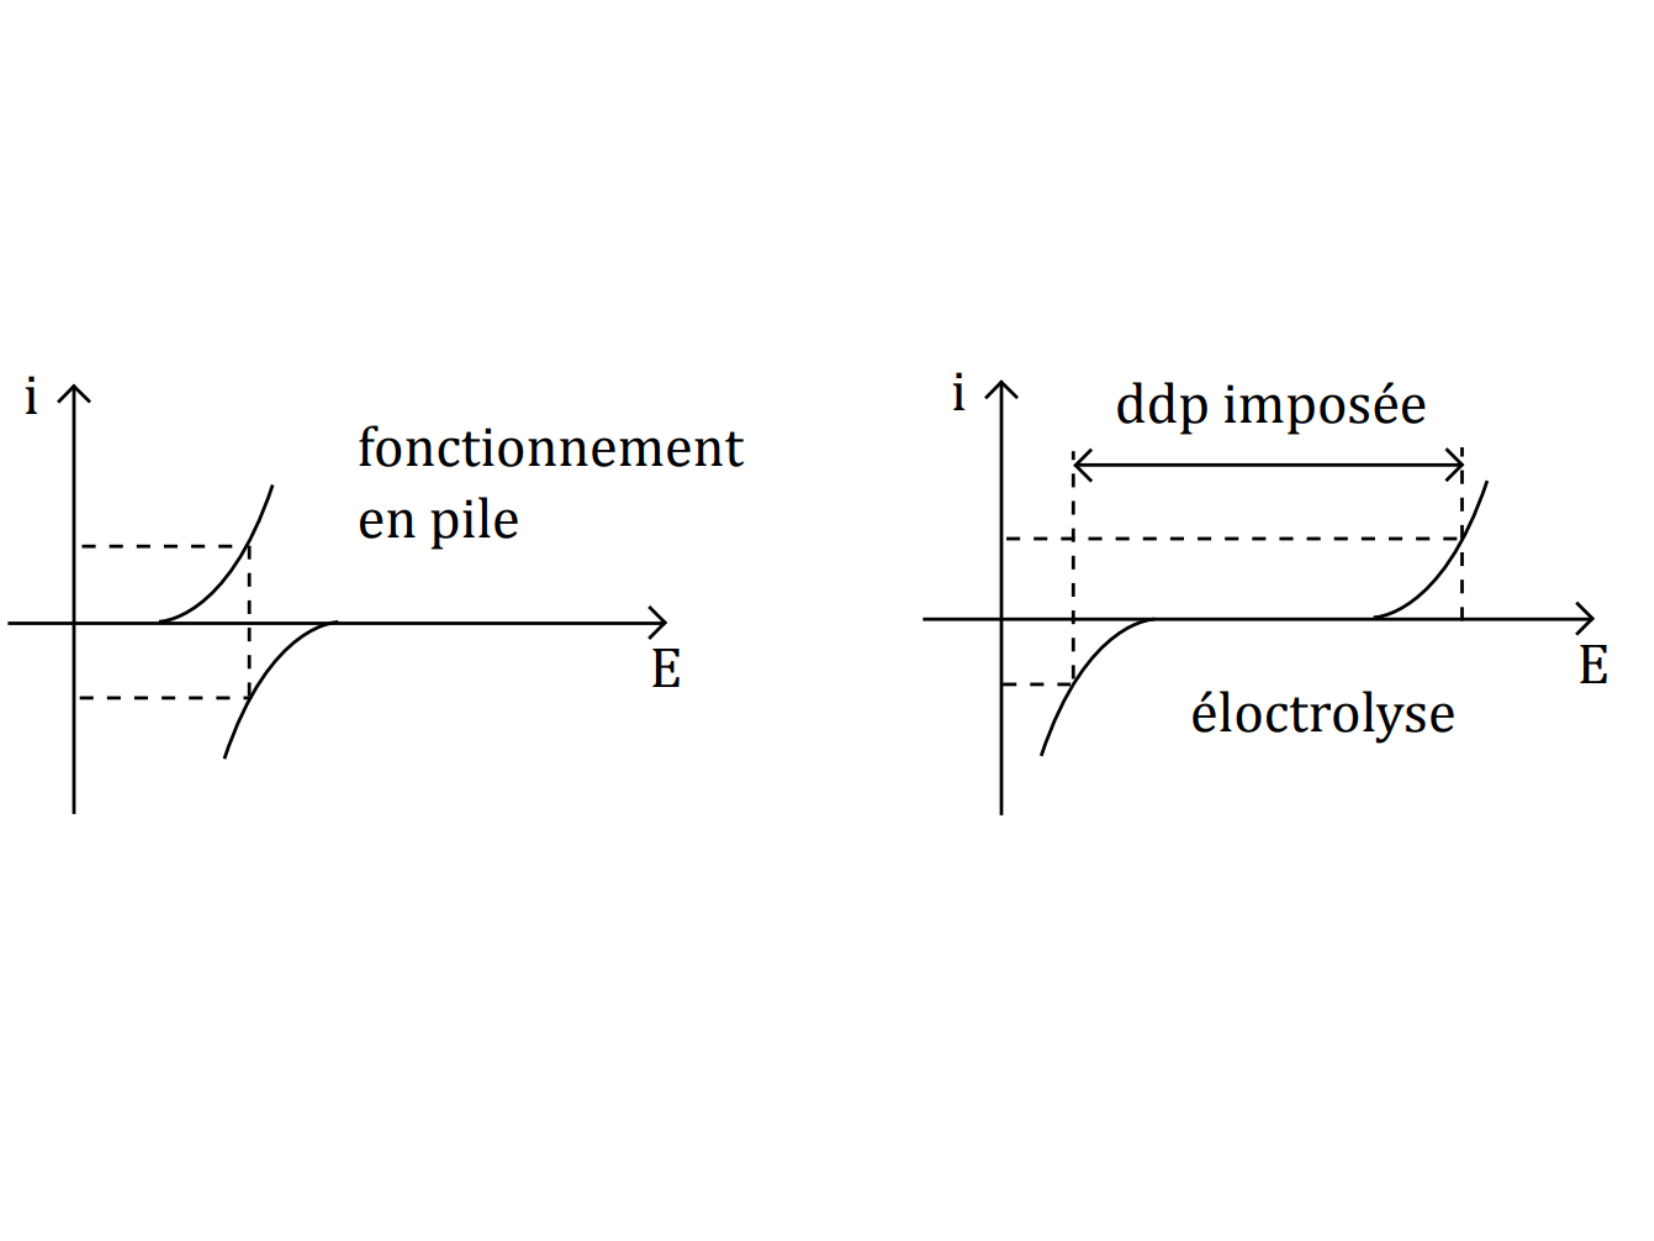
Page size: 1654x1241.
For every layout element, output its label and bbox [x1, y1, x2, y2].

picture [0, 356, 1654, 839]
